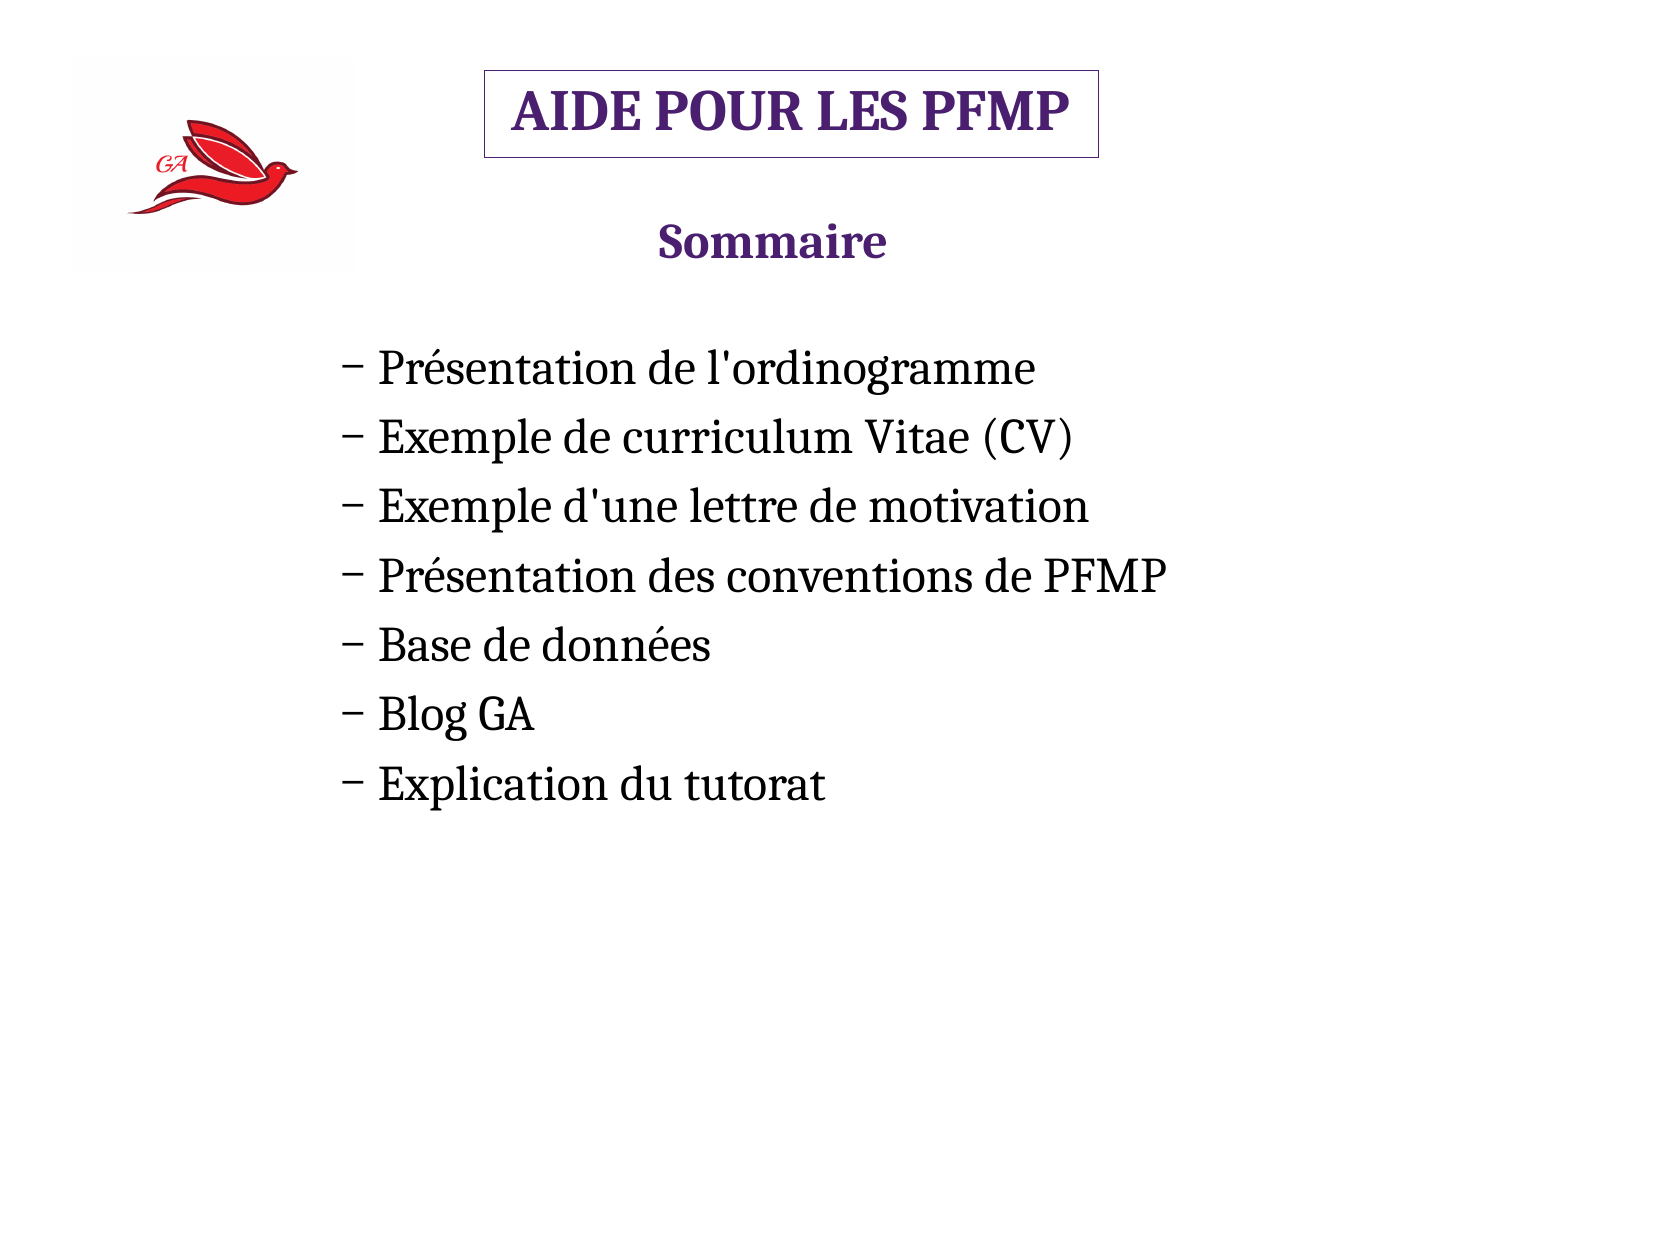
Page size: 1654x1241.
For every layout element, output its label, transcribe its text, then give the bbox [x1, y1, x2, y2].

list Présentation de l'ordinogramme Exemple de curriculum Vitae (CV) Exemple d'une lettre de motivation Présentation des conventions de PFMP Base de données Blog GA Explication du tutorat [94, 271, 1583, 1091]
picture [70, 58, 355, 272]
text_box Sommaire [496, 200, 1052, 284]
text_box AIDE POUR LES PFMP [484, 70, 1099, 158]
